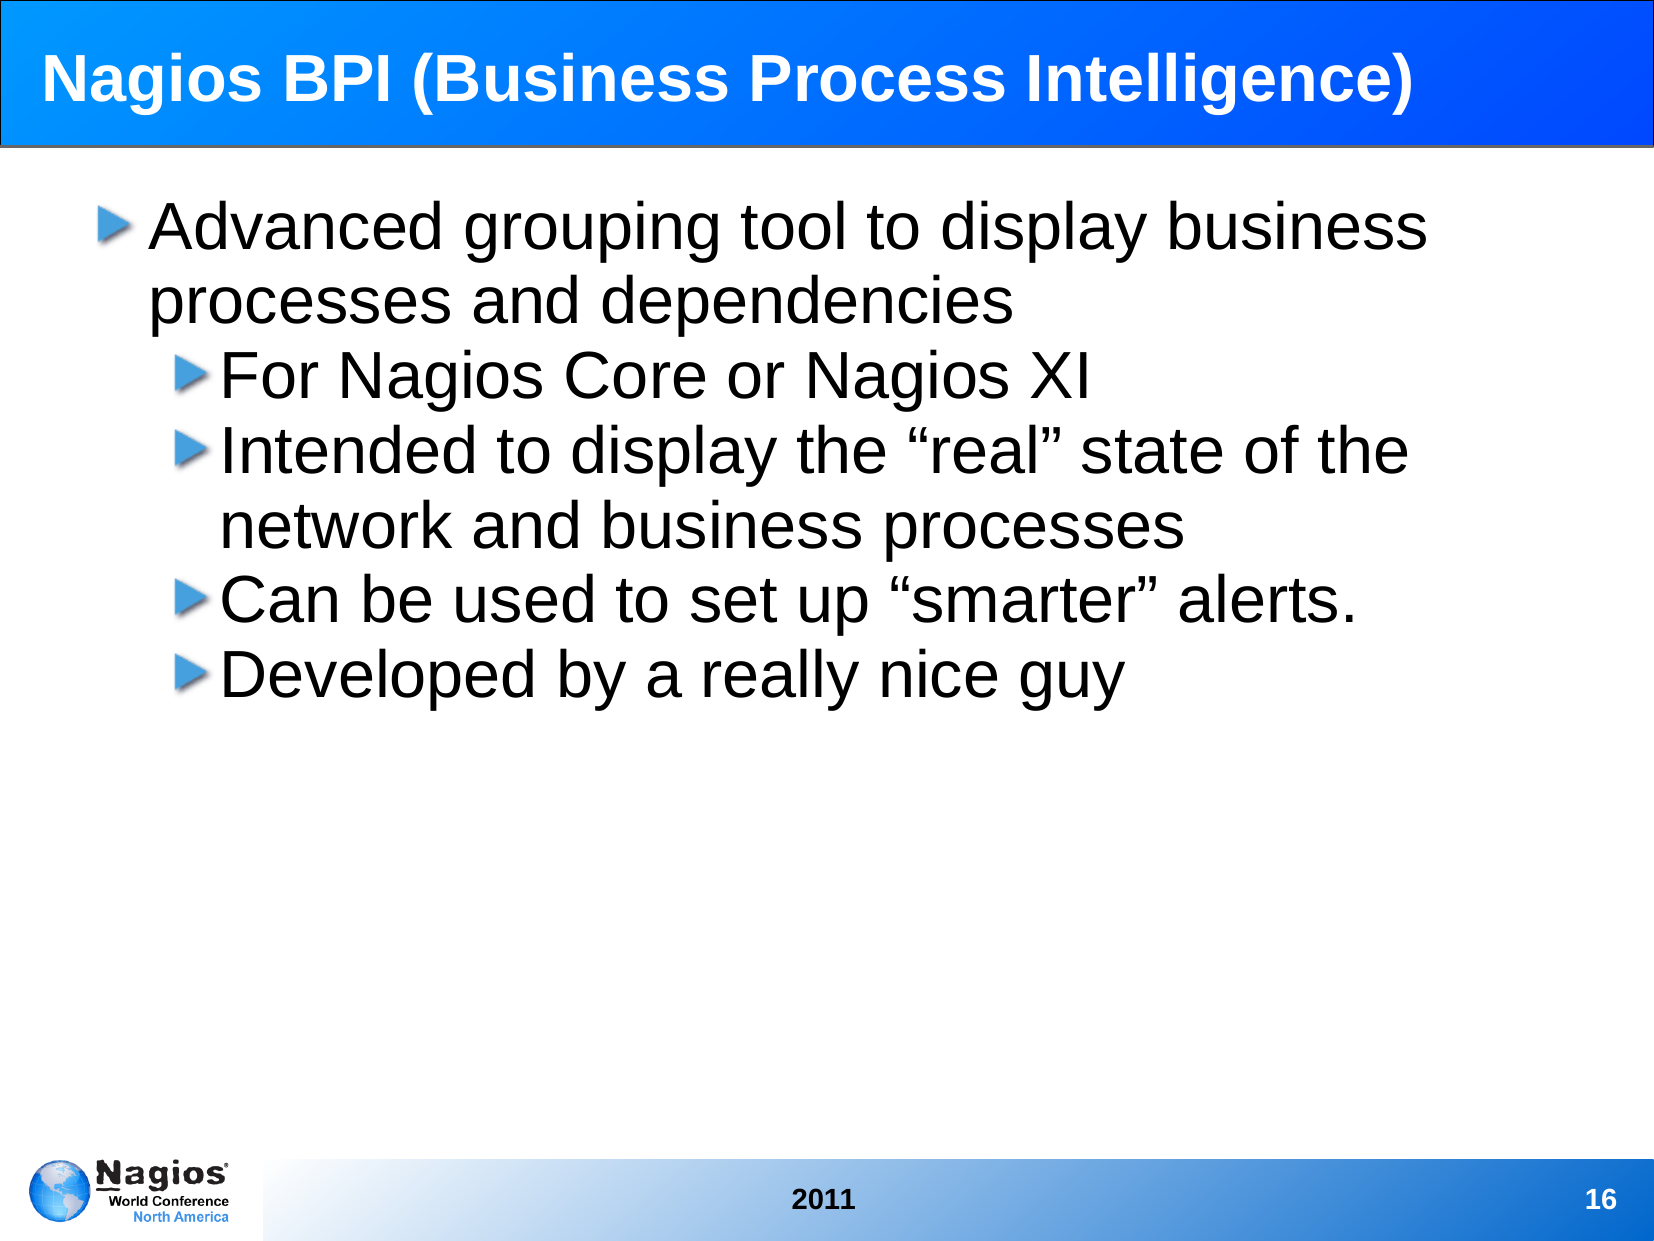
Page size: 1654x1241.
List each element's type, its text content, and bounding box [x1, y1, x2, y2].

picture [29, 1159, 229, 1235]
title Nagios BPI (Business Process Intelligence) [41, 29, 1576, 127]
text_box Advanced grouping tool to display business processes and dependencies For Nagios Core or Nagios XI Intended to display the “real” state of the network and business processes Can be used to set up “smarter” alerts. Developed by a really nice guy [63, 181, 1576, 720]
